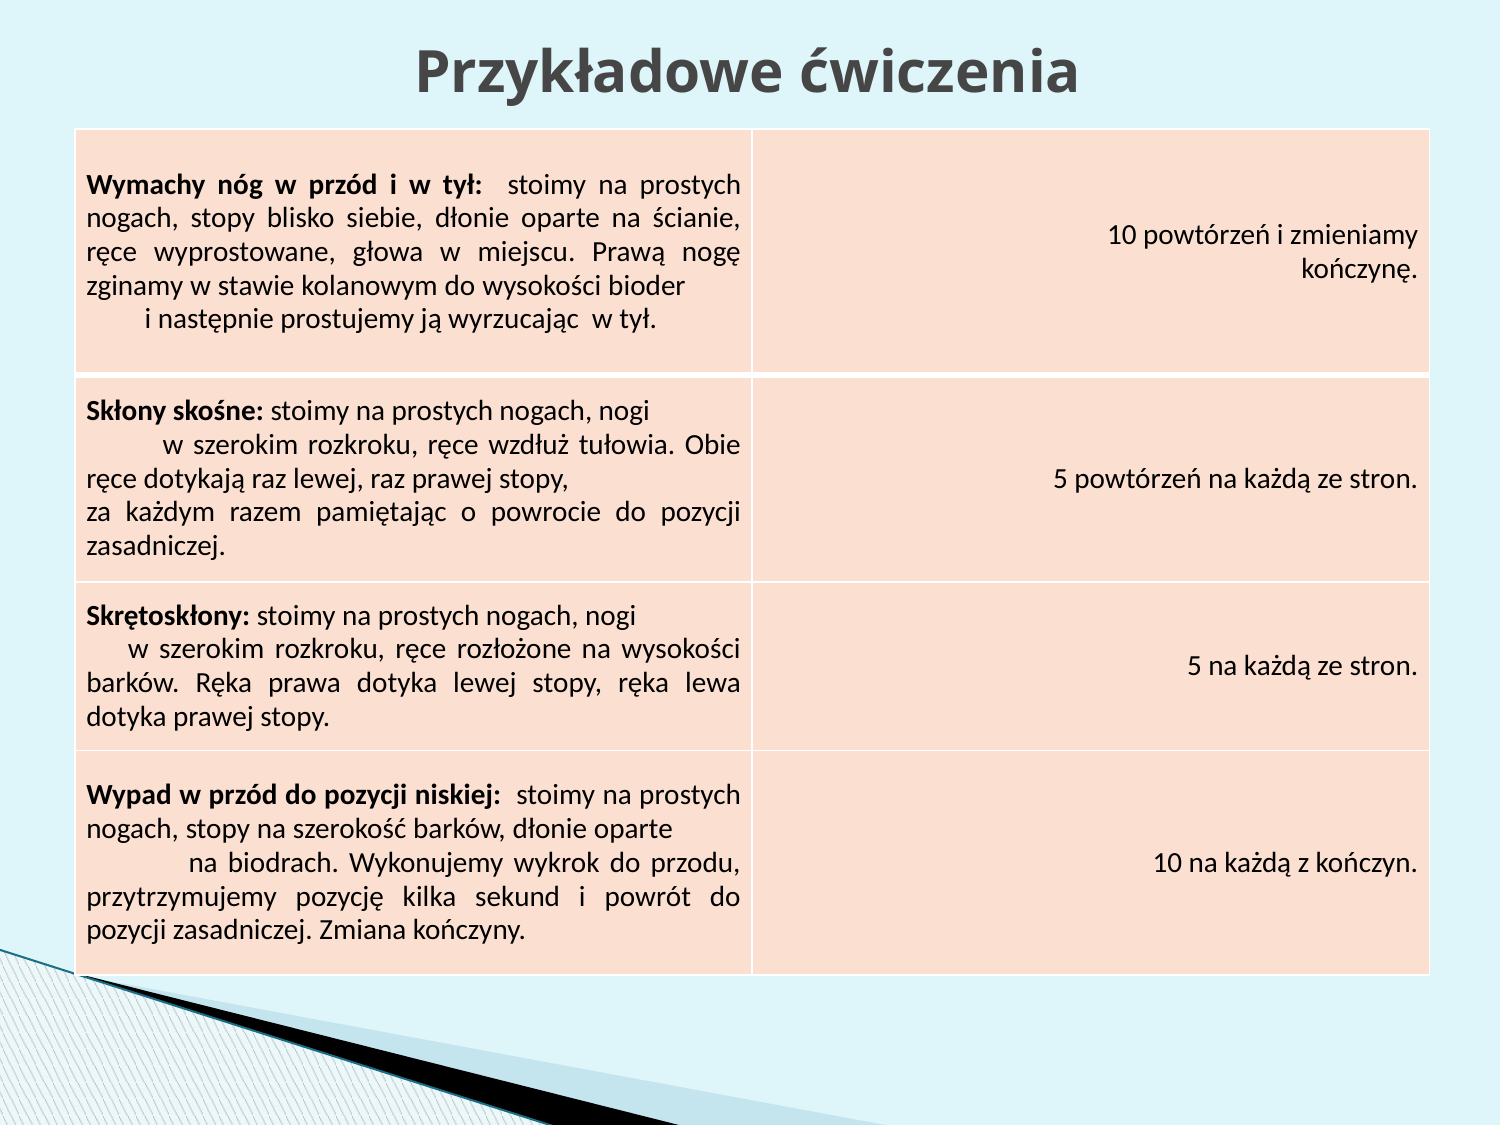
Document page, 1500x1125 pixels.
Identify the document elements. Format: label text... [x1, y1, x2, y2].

table_cell 10 na każdą z kończyn. [753, 751, 1429, 974]
table_cell 5 powtórzeń na każdą ze stron. [753, 378, 1429, 581]
table_cell Wypad w przód do pozycji niskiej: stoimy na prostych nogach, stopy na szerokość barków, dłonie oparte na biodrach. Wykonujemy wykrok do przodu, przytrzymujemy pozycję kilka sekund i powrót do pozycji zasadniczej. Zmiana kończyny. [76, 751, 751, 974]
title Przykładowe ćwiczenia [70, 45, 1425, 94]
table_cell Skrętoskłony: stoimy na prostych nogach, nogi w szerokim rozkroku, ręce rozłożone na wysokości barków. Ręka prawa dotyka lewej stopy, ręka lewa dotyka prawej stopy. [76, 583, 751, 750]
table_header Wymachy nóg w przód i w tył: stoimy na prostych nogach, stopy blisko siebie, dłonie oparte na ścianie, ręce wyprostowane, głowa w miejscu. Prawą nogę zginamy w stawie kolanowym do wysokości bioder i następnie prostujemy ją wyrzucając w tył. [76, 130, 751, 372]
table_header 10 powtórzeń i zmieniamy kończynę. [753, 130, 1429, 372]
table_cell Skłony skośne: stoimy na prostych nogach, nogi w szerokim rozkroku, ręce wzdłuż tułowia. Obie ręce dotykają raz lewej, raz prawej stopy, za każdym razem pamiętając o powrocie do pozycji zasadniczej. [76, 378, 751, 581]
table_cell 5 na każdą ze stron. [753, 583, 1429, 750]
